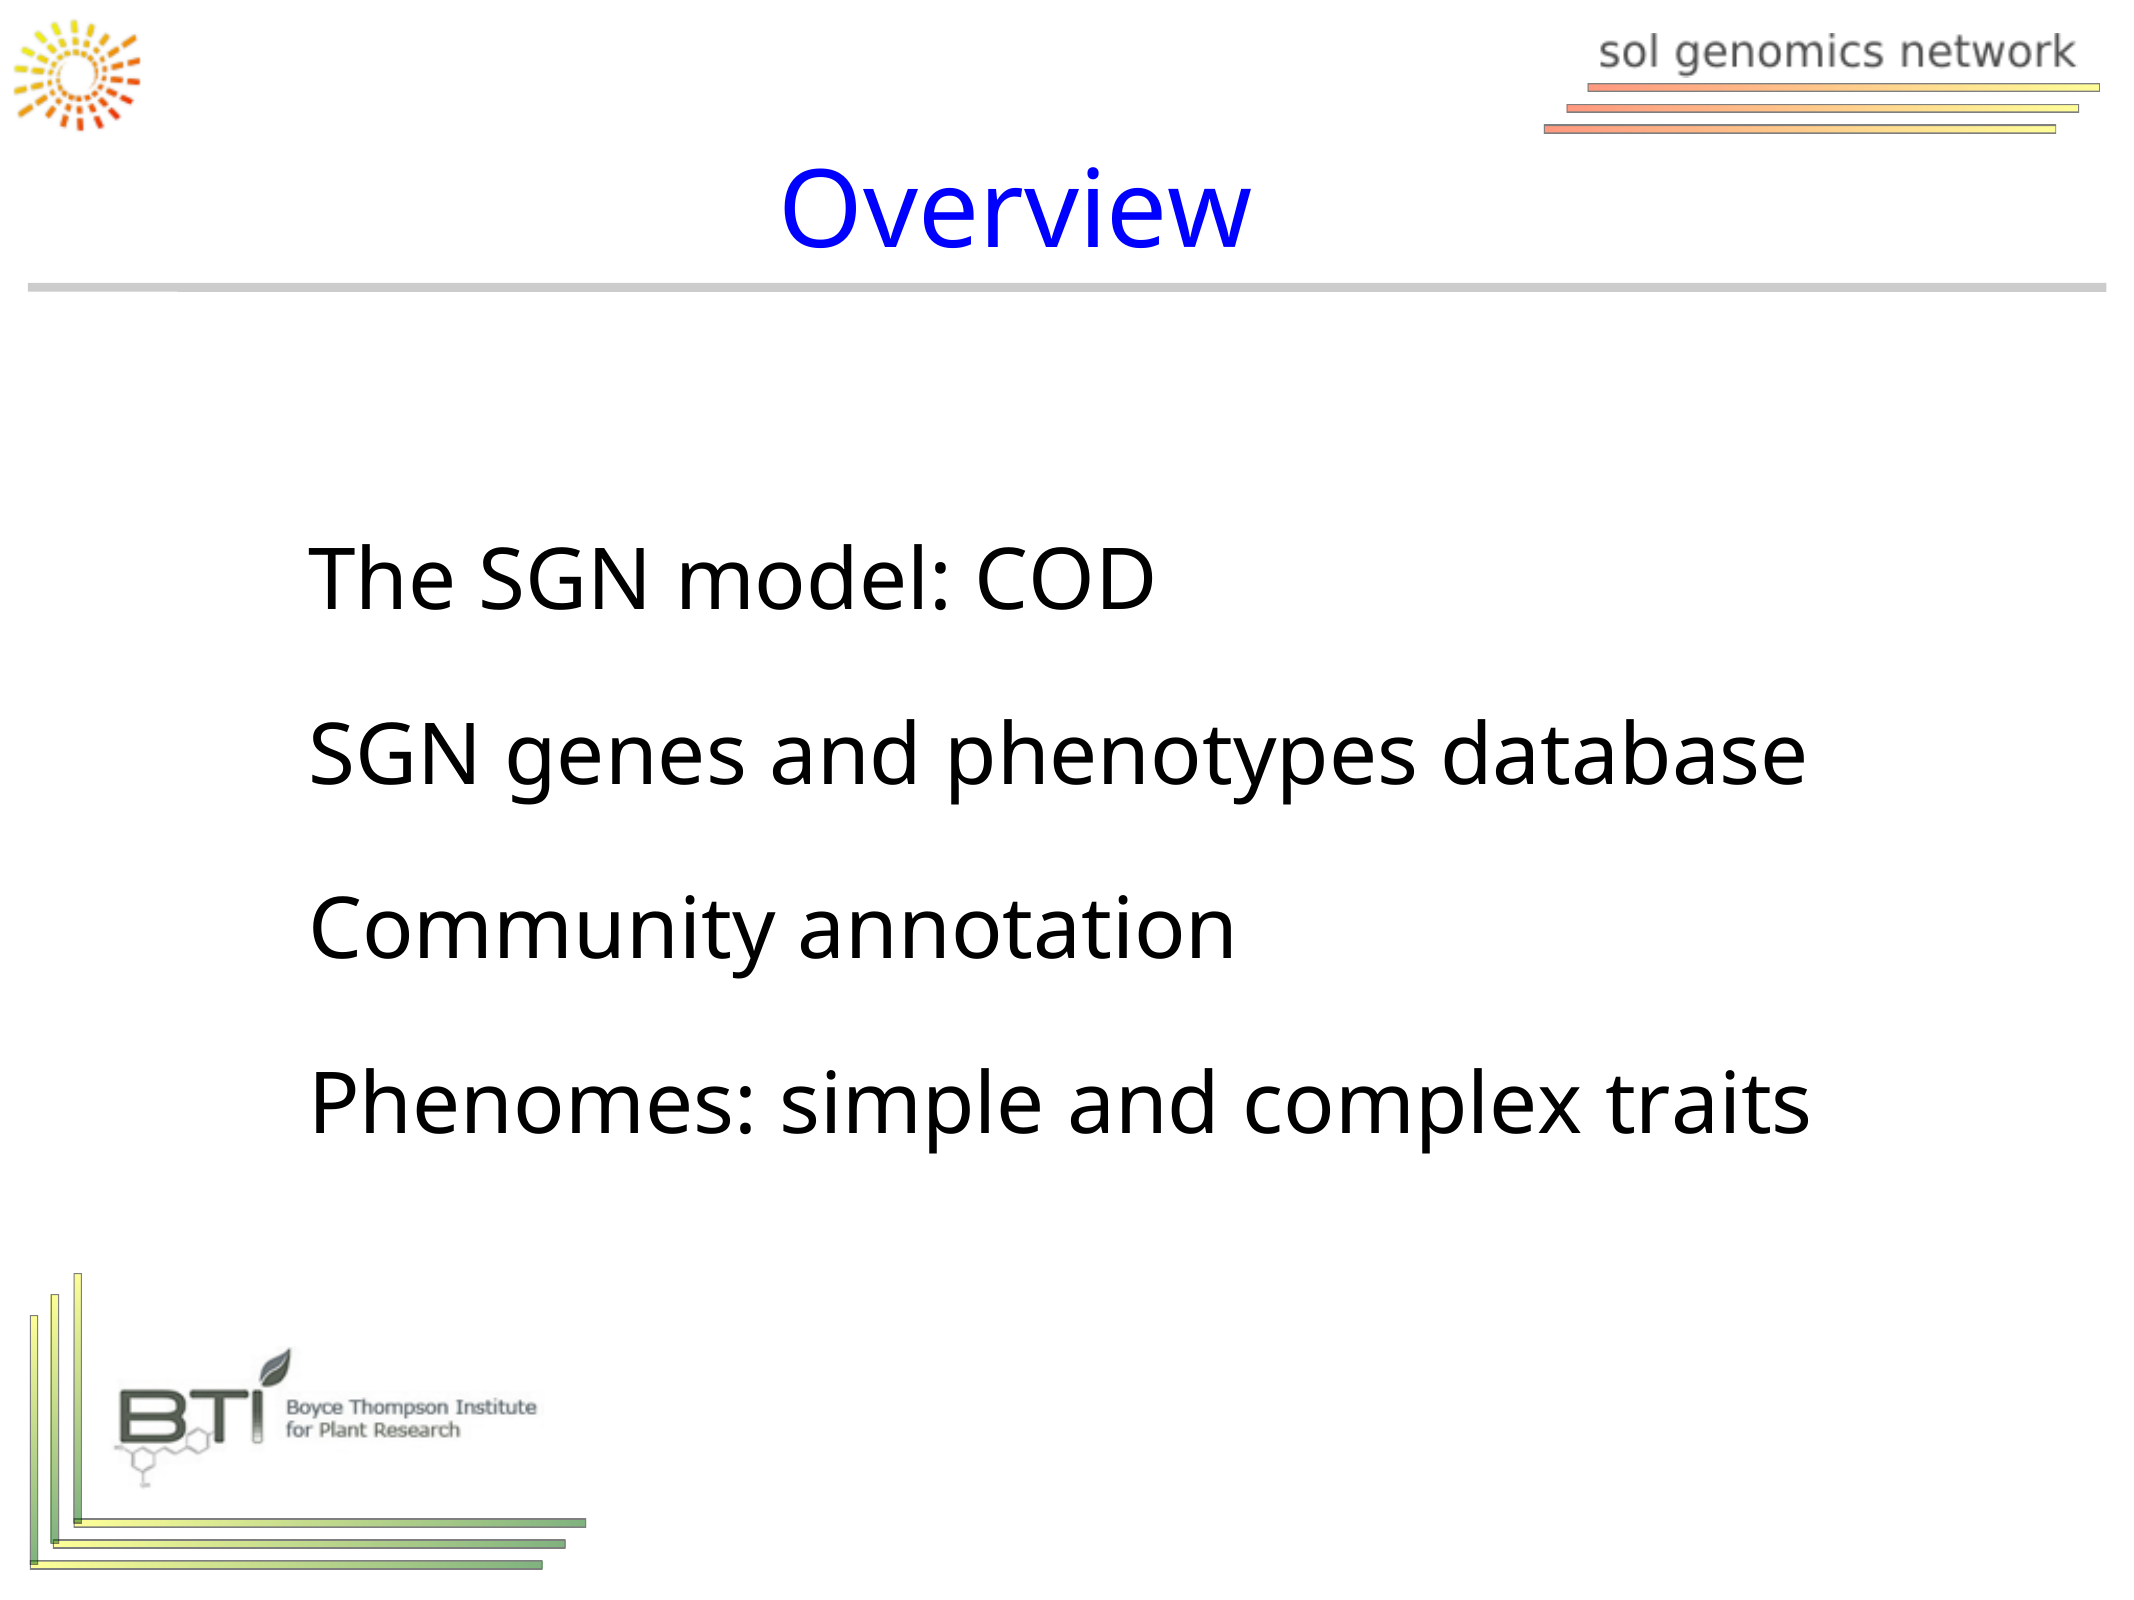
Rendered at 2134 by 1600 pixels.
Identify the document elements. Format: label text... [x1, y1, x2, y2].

text_box [1587, 83, 2101, 92]
text_box [1543, 124, 2057, 134]
picture [1597, 33, 2078, 78]
text_box The SGN model: COD SGN genes and phenotypes database Community annotation Phenomes: simple and complex traits [41, 449, 2045, 1169]
text_box [73, 1273, 587, 1528]
picture [4, 6, 151, 151]
picture [109, 1346, 551, 1492]
text_box Overview [116, 134, 1916, 279]
text_box [1566, 104, 2080, 113]
text_box [50, 1294, 566, 1549]
text_box [29, 1315, 543, 1570]
